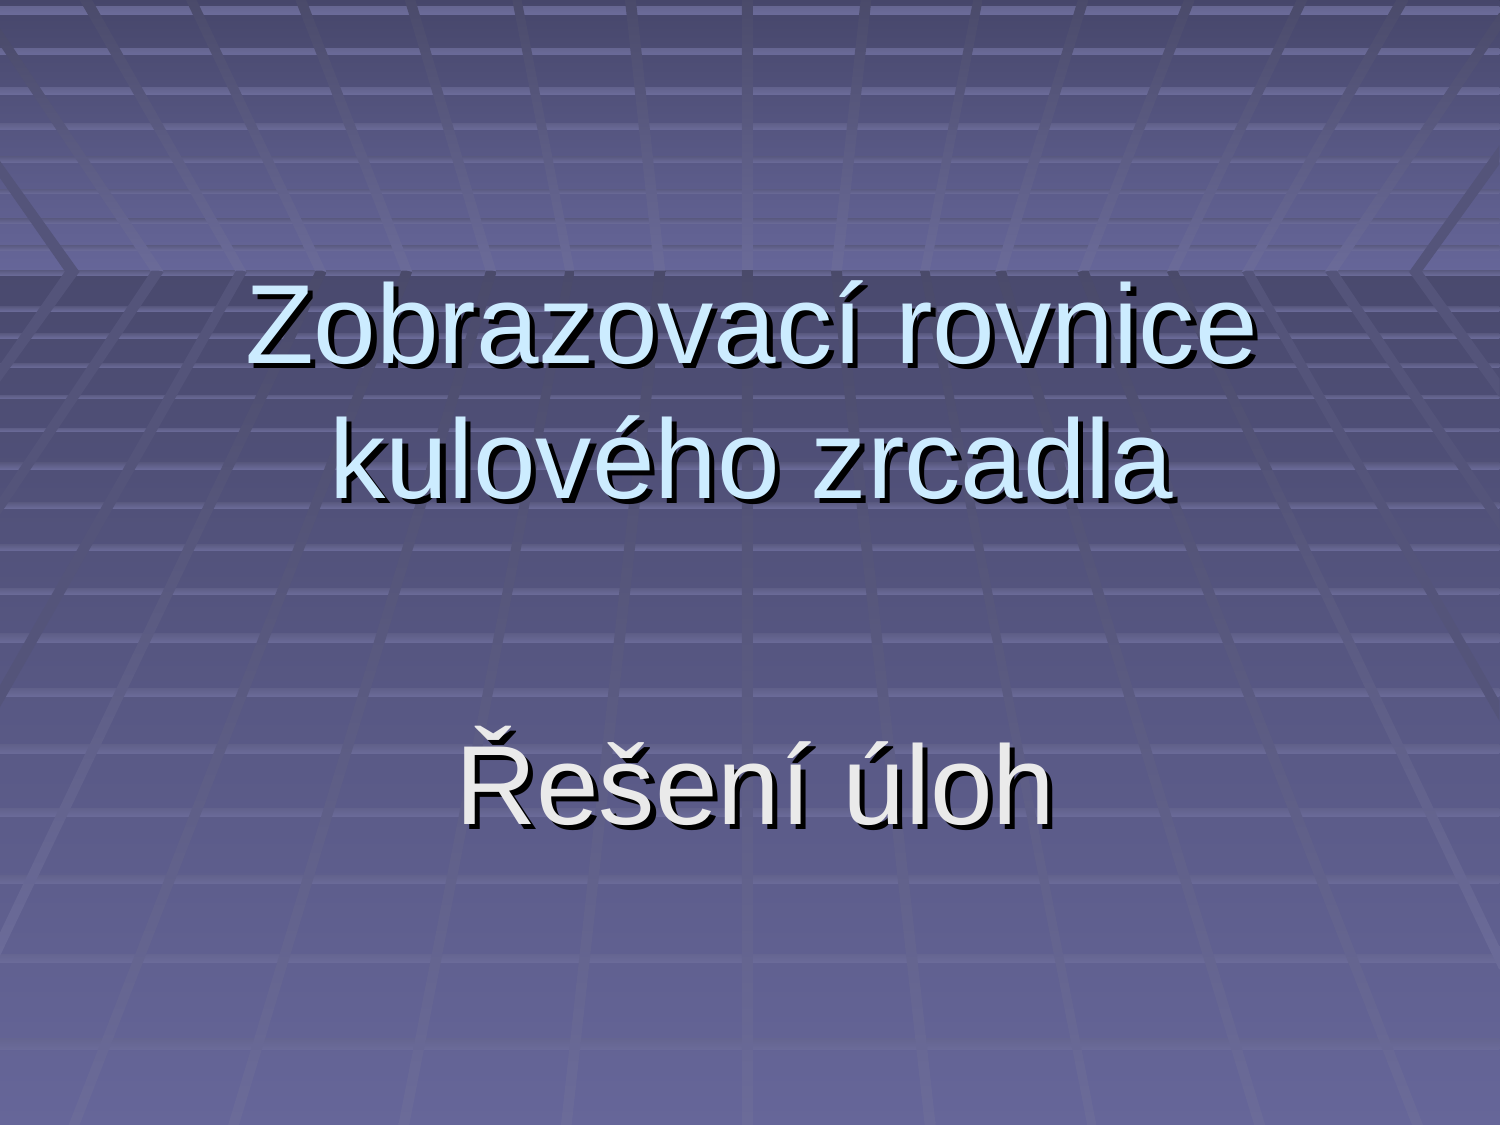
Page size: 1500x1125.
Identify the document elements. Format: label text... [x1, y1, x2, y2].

subtitle Řešení úloh [230, 704, 1281, 992]
title Zobrazovací rovnice kulového zrcadla [76, 242, 1427, 529]
